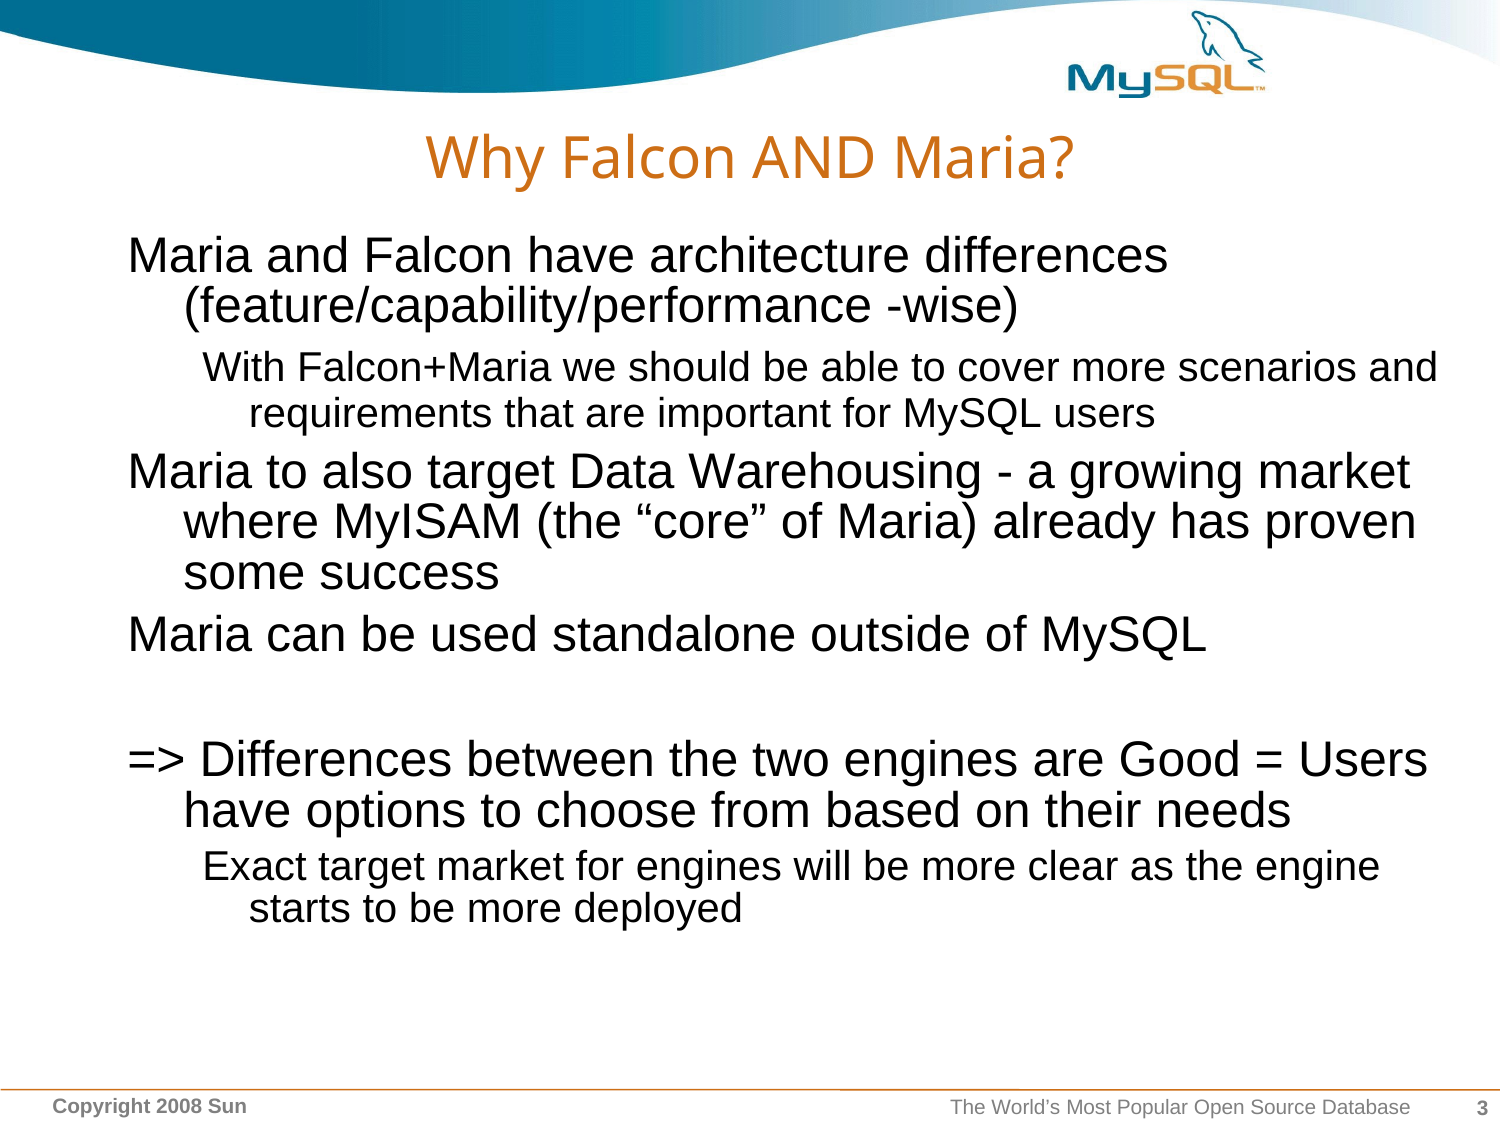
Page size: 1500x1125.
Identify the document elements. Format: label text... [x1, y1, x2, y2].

picture [1075, 71, 1085, 87]
picture [1098, 71, 1107, 87]
title Why Falcon AND Maria? [0, 87, 1500, 226]
list Maria and Falcon have architecture differences (feature/capability/performance -wise)‏ With Falcon+Maria we should be able to cover more scenarios and requirements that are important for MySQL users Maria to also target Data Warehousing - a growing market where MyISAM (the “core” of Maria) already has proven some success Maria can be used standalone outside of MySQL => Differences between the two engines are Good = Users have options to choose from based on their needs Exact target market for engines will be more clear as the engine starts to be more deployed [112, 224, 1463, 1088]
picture [613, 0, 1500, 87]
picture [0, 31, 326, 87]
